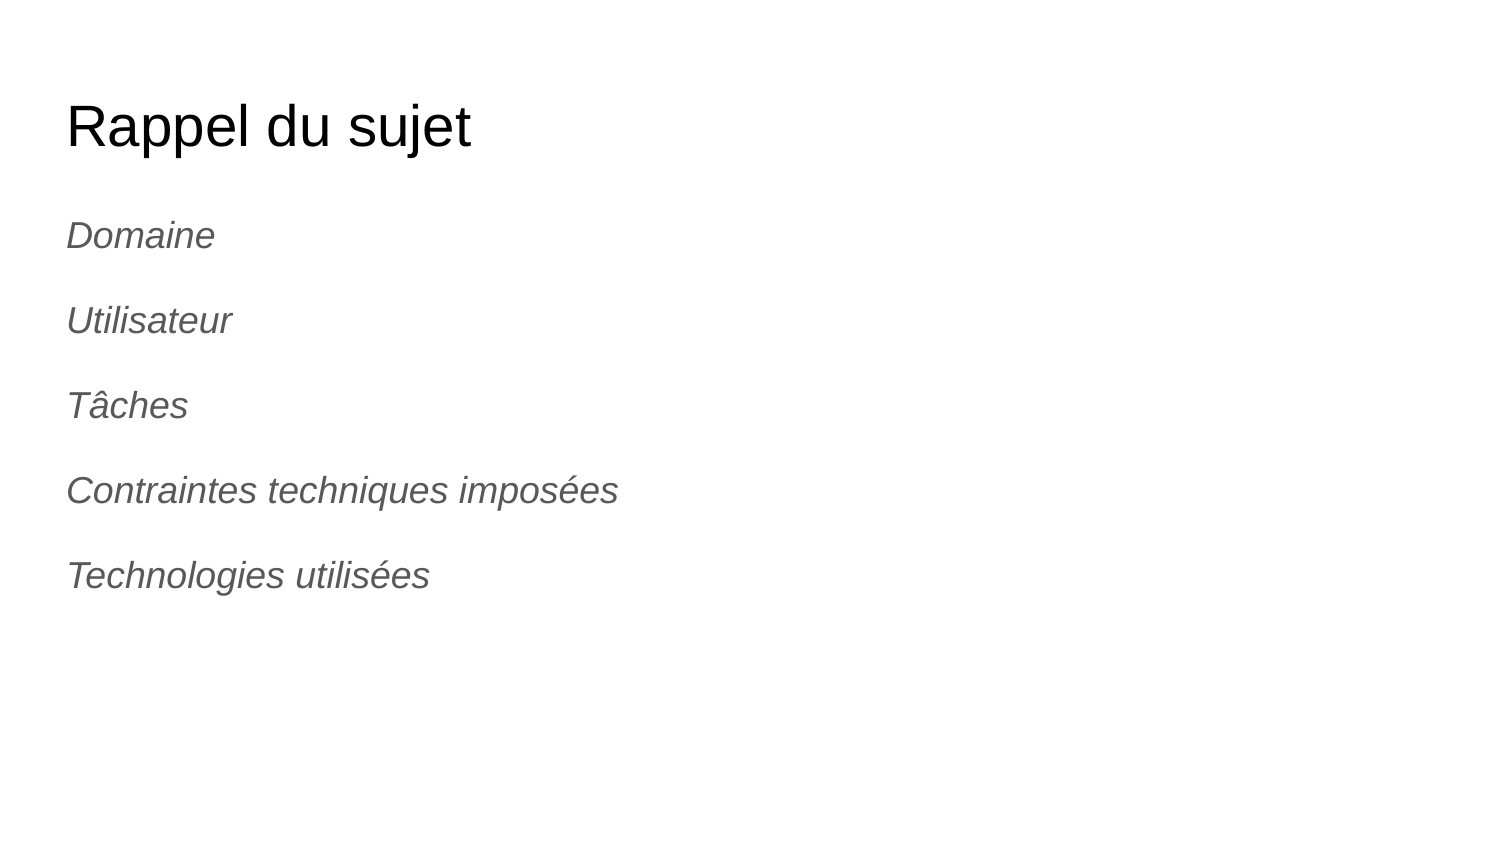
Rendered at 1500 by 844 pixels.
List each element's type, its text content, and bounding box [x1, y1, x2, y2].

list Domaine Utilisateur Tâches Contraintes techniques imposées Technologies utilisées [51, 189, 1449, 750]
title Rappel du sujet [51, 72, 1449, 167]
